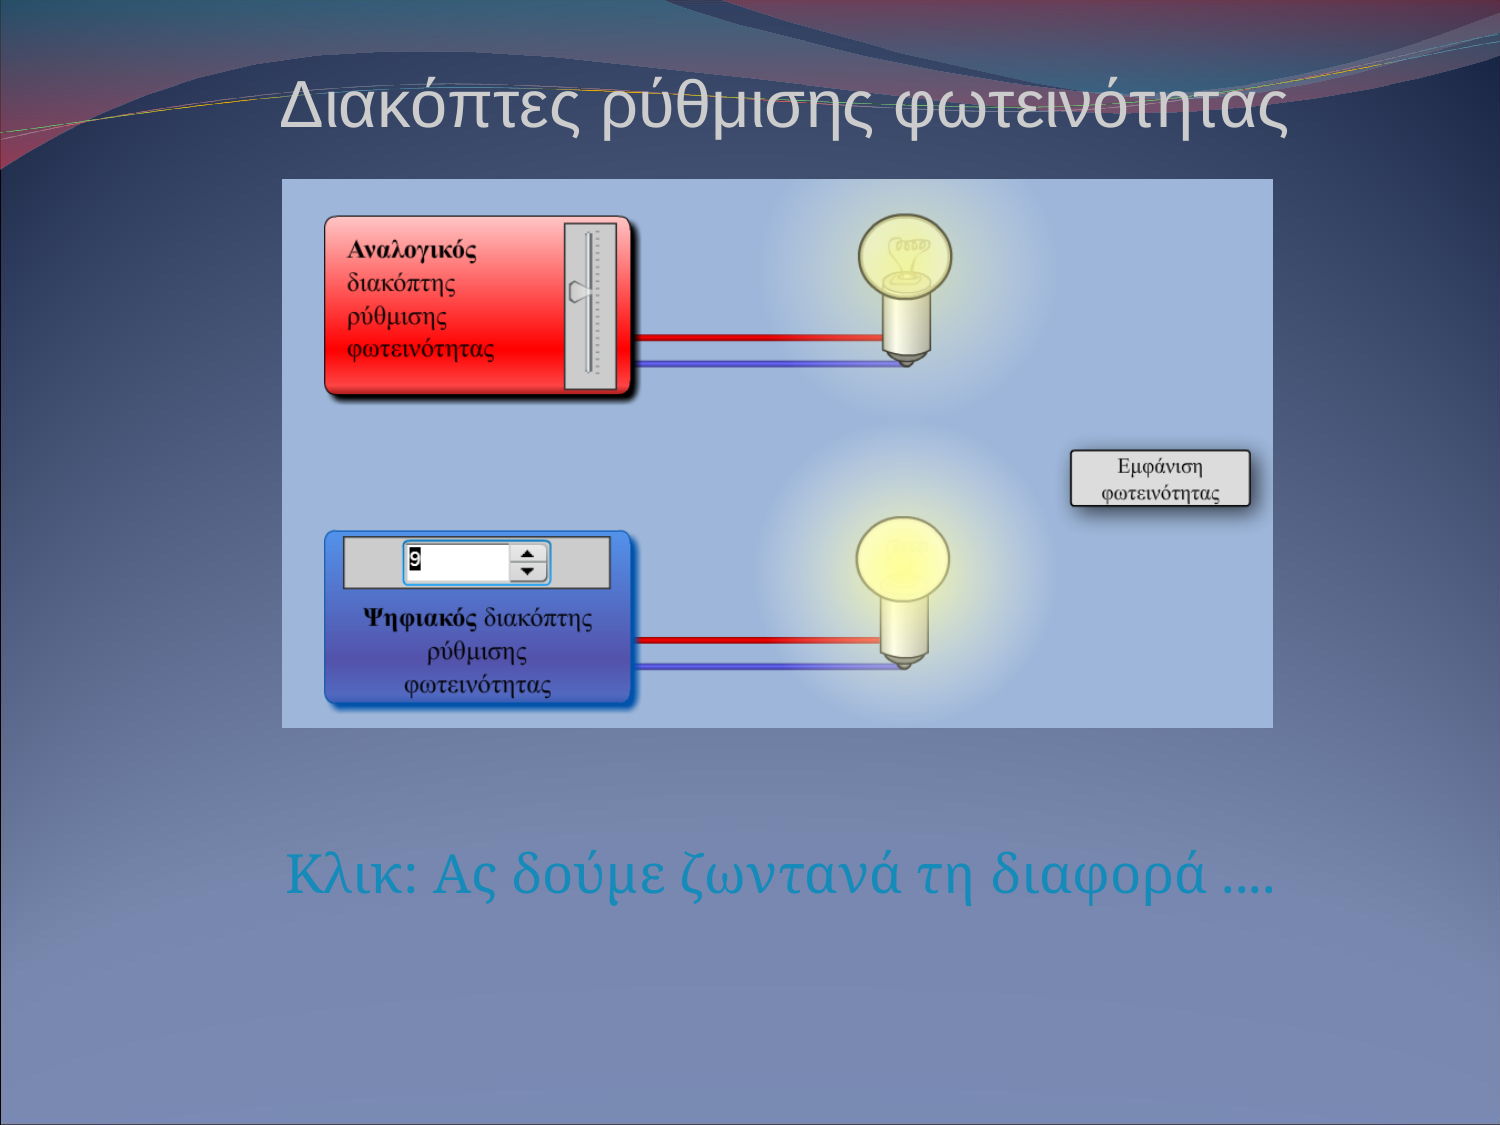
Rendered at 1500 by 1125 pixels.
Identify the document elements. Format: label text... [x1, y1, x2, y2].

text_box Διακόπτες ρύθμισης φωτεινότητας [264, 53, 1307, 149]
list Κλικ: Ας δούμε ζωντανά τη διαφορά .... [270, 831, 1500, 994]
picture [0, 0, 1500, 1125]
